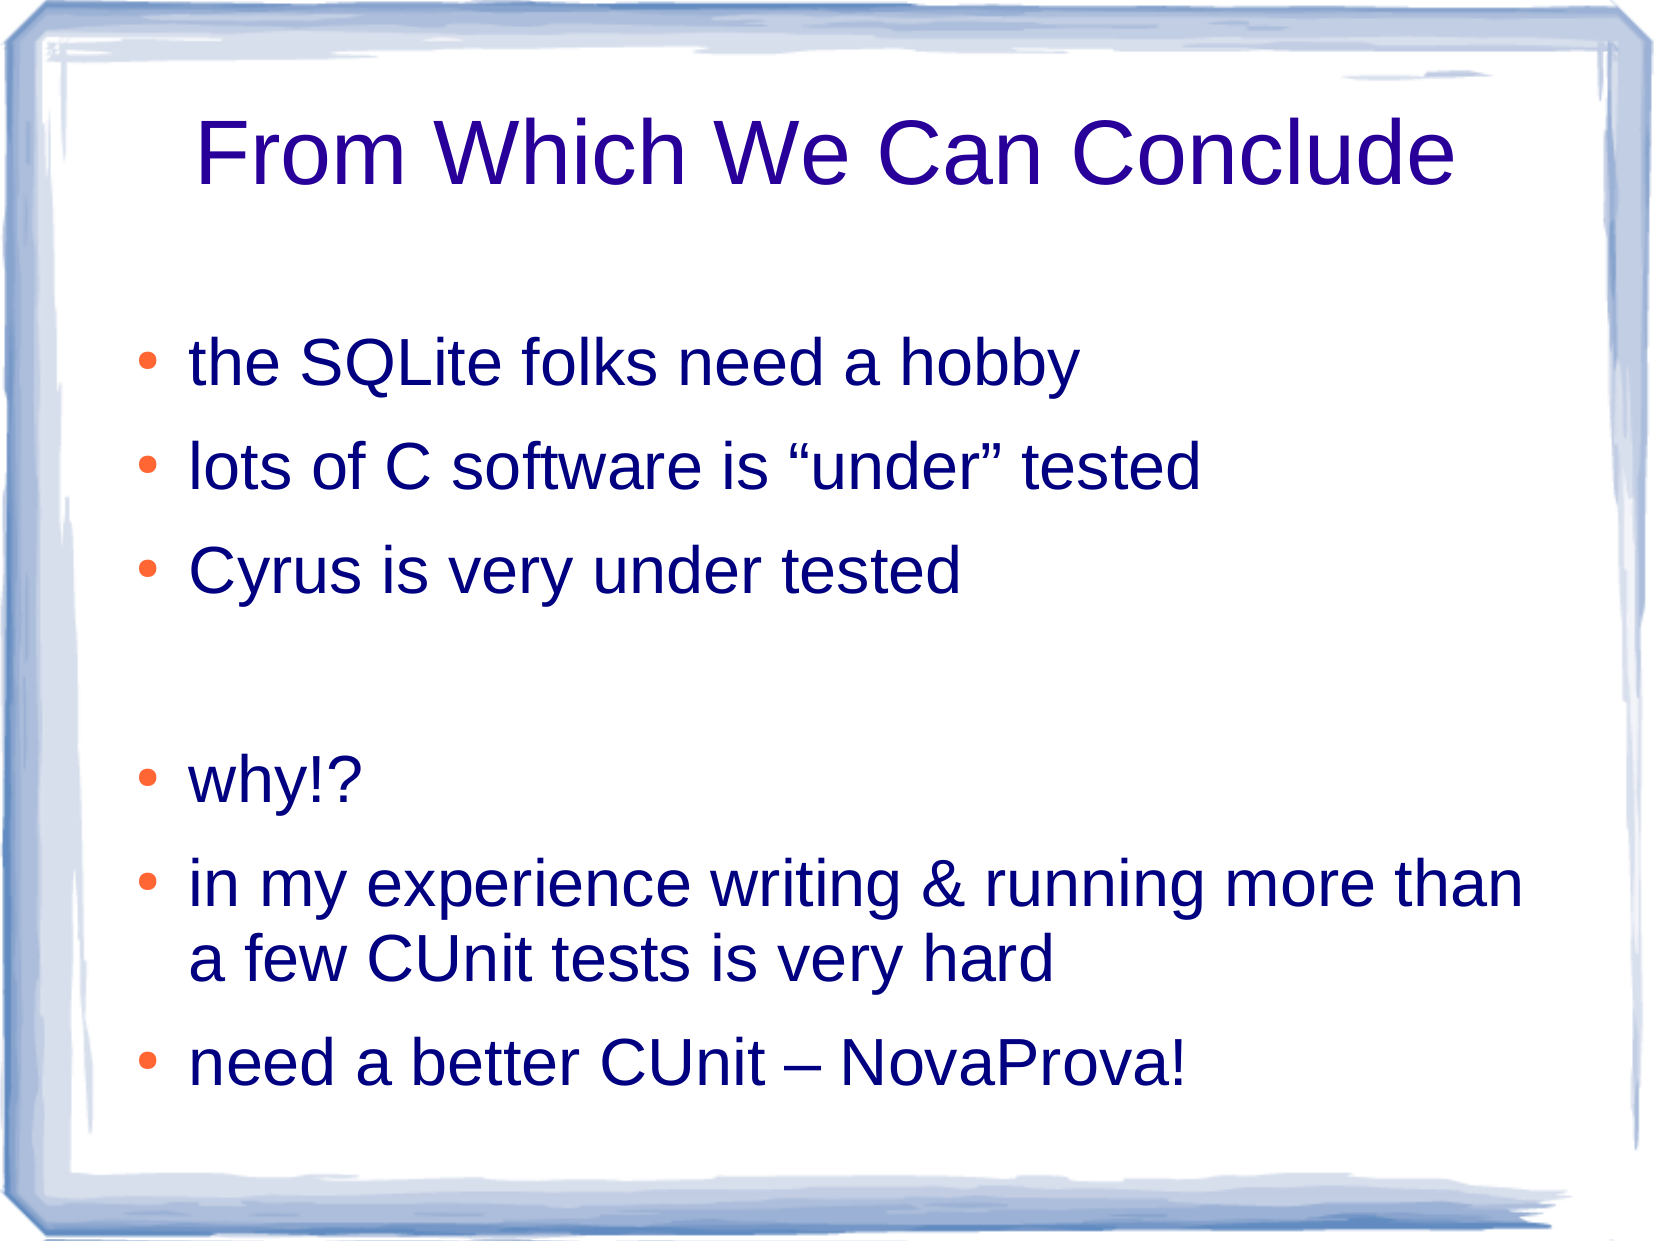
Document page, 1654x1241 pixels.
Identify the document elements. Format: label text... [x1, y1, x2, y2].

picture [0, 0, 1654, 1241]
title From Which We Can Conclude [82, 56, 1571, 250]
list the SQLite folks need a hobby lots of C software is “under” tested Cyrus is very under tested why!? in my experience writing & running more than a few CUnit tests is very hard need a better CUnit – NovaProva! [118, 324, 1571, 1129]
